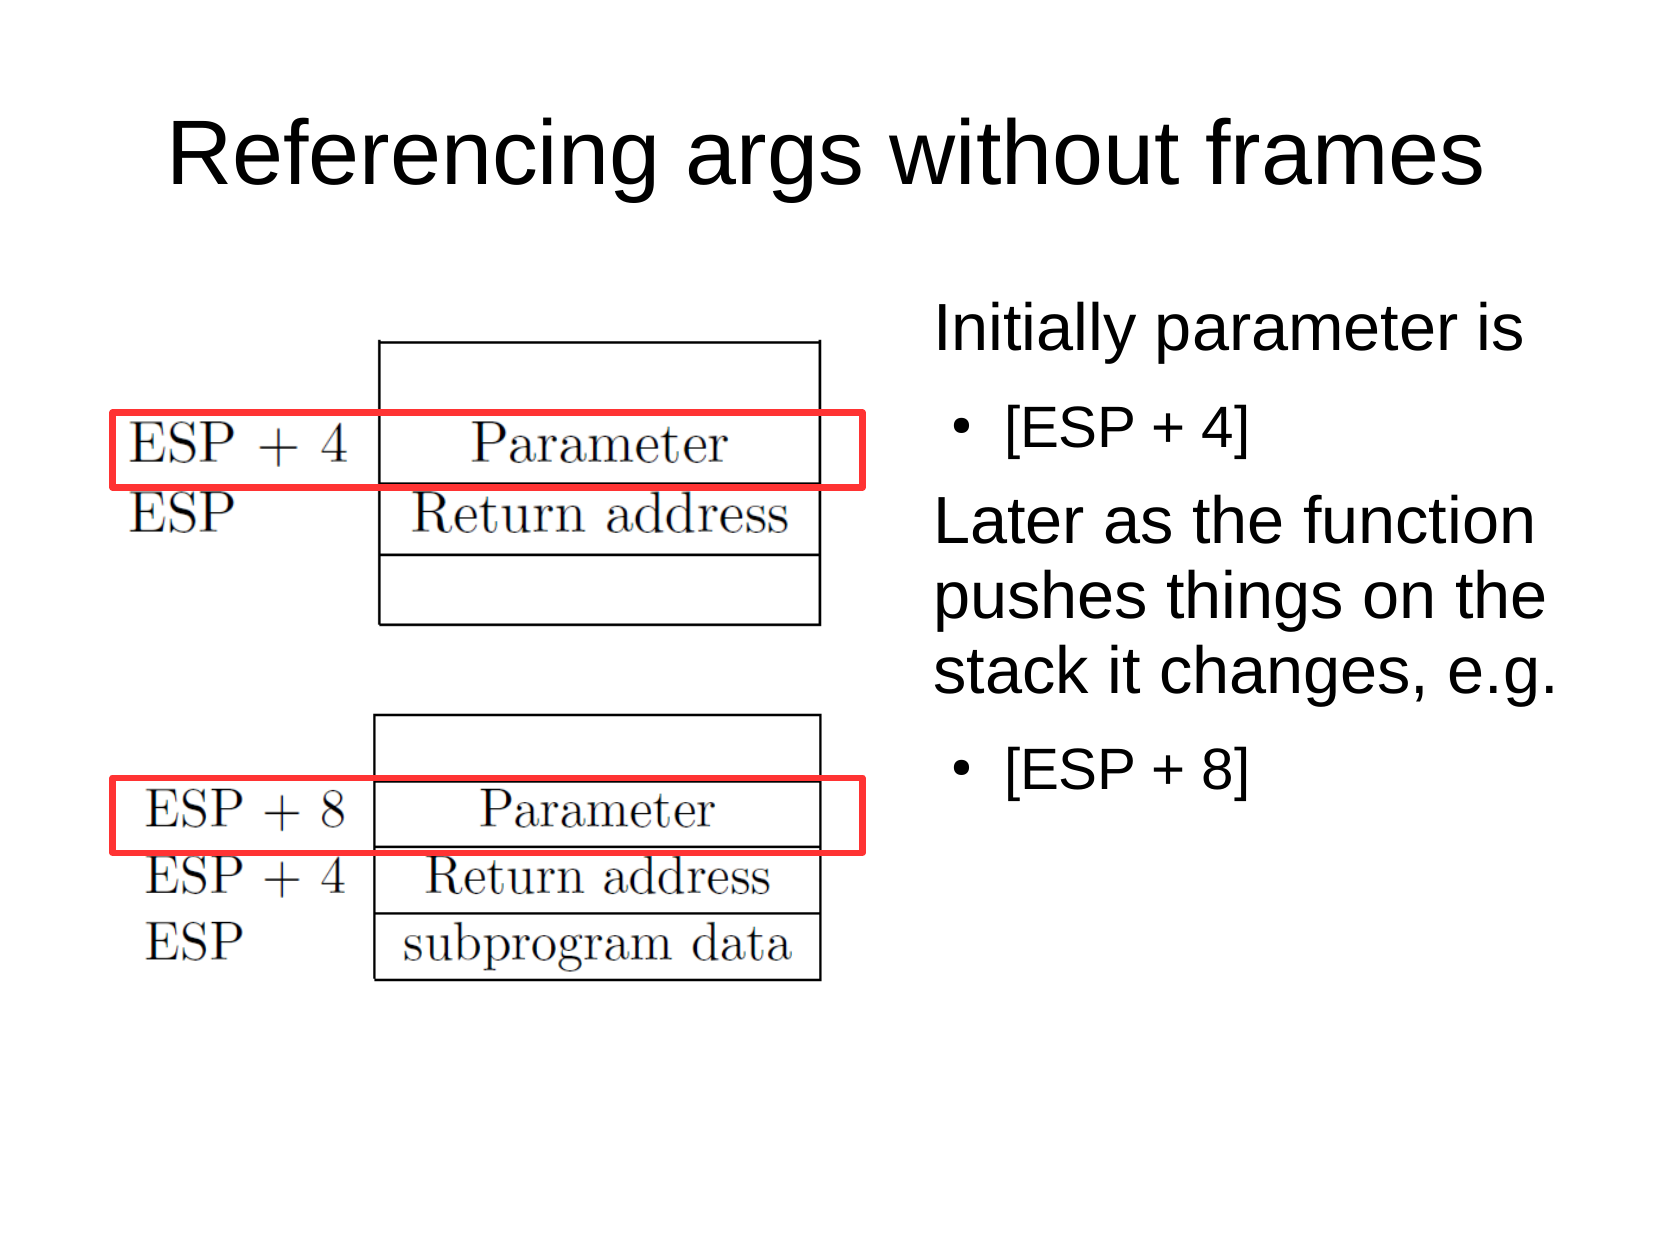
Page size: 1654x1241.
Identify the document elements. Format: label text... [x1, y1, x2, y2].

picture [123, 680, 862, 775]
title Referencing args without frames [82, 49, 1571, 257]
picture [123, 781, 859, 850]
list Initially parameter is [ESP + 4] Later as the function pushes things on the stack it changes, e.g. [ESP + 8] [862, 290, 1571, 1109]
picture [123, 856, 862, 1020]
picture [75, 274, 925, 656]
